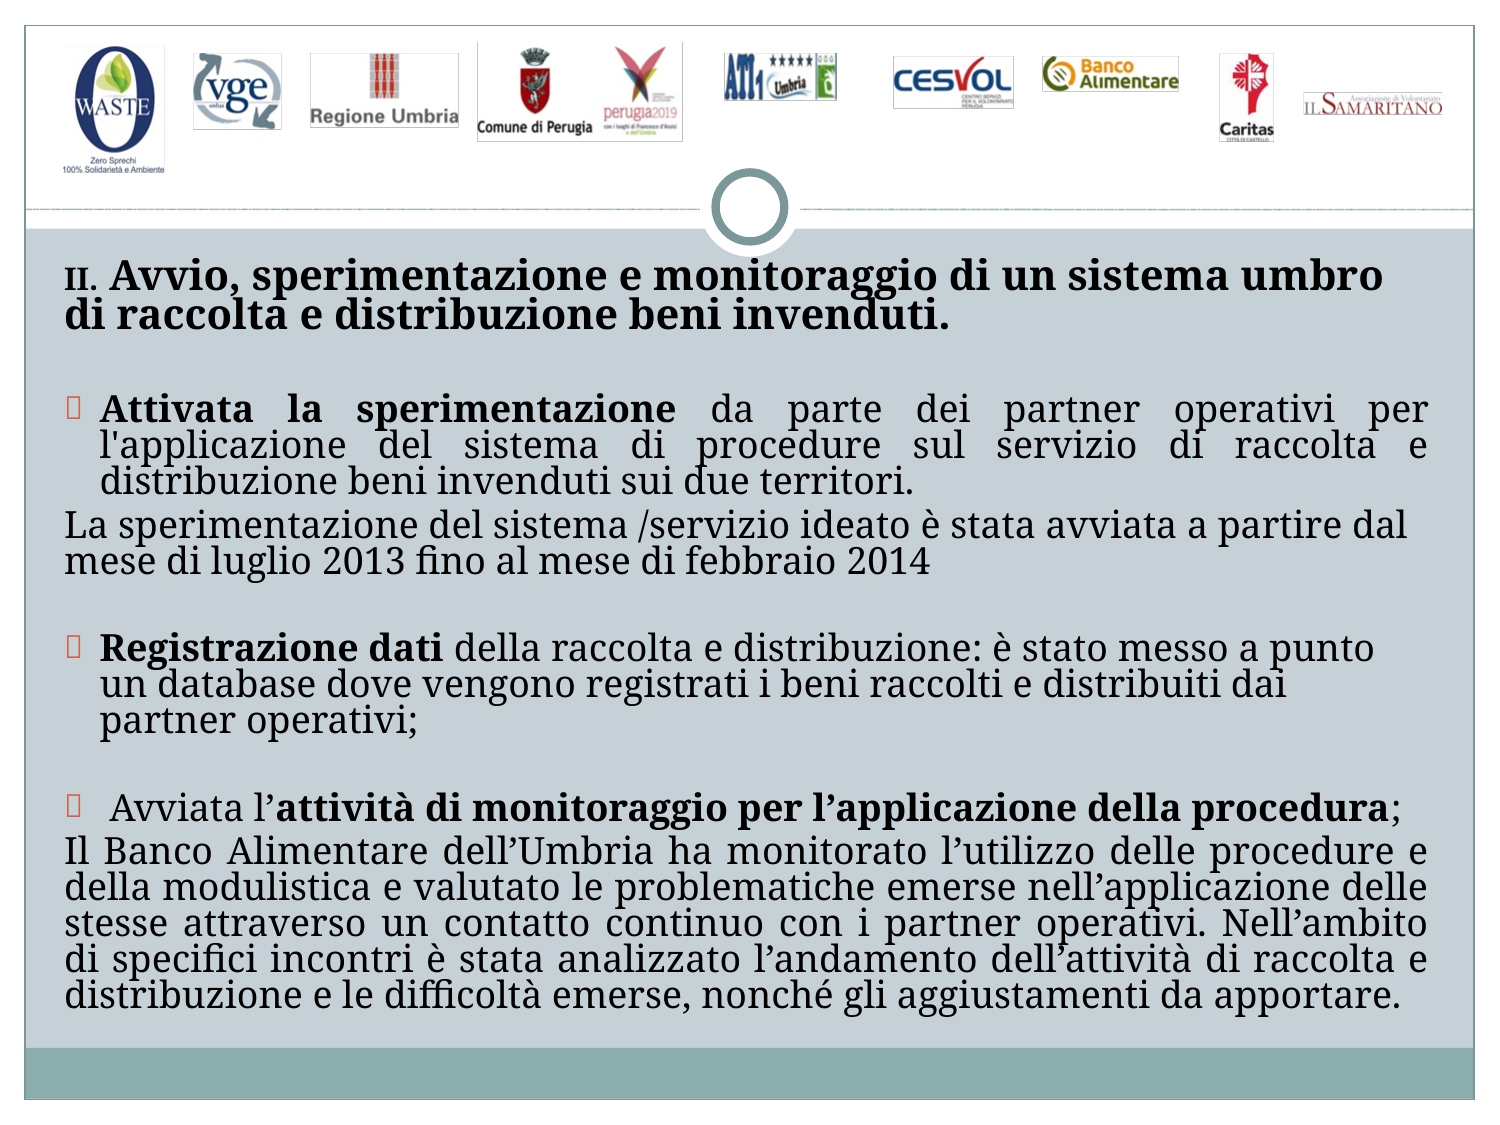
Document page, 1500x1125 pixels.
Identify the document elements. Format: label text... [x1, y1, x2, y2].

text_box II. Avvio, sperimentazione e monitoraggio di un sistema umbro di raccolta e distribuzione beni invenduti. Attivata la sperimentazione da parte dei partner operativi per l'applicazione del sistema di procedure sul servizio di raccolta e distribuzione beni invenduti sui due territori. La sperimentazione del sistema /servizio ideato è stata avviata a partire dal mese di luglio 2013 fino al mese di febbraio 2014 Registrazione dati della raccolta e distribuzione: è stato messo a punto un database dove vengono registrati i beni raccolti e distribuiti dai partner operativi; Avviata l’attività di monitoraggio per l’applicazione della procedura; Il Banco Alimentare dell’Umbria ha monitorato l’utilizzo delle procedure e della modulistica e valutato le problematiche emerse nell’applicazione delle stesse attraverso un contatto continuo con i partner operativi. Nell’ambito di specifici incontri è stata analizzato l’andamento dell’attività di raccolta e distribuzione e le difficoltà emerse, nonché gli aggiustamenti da apportare. [49, 250, 1445, 1001]
picture [53, 42, 1454, 191]
